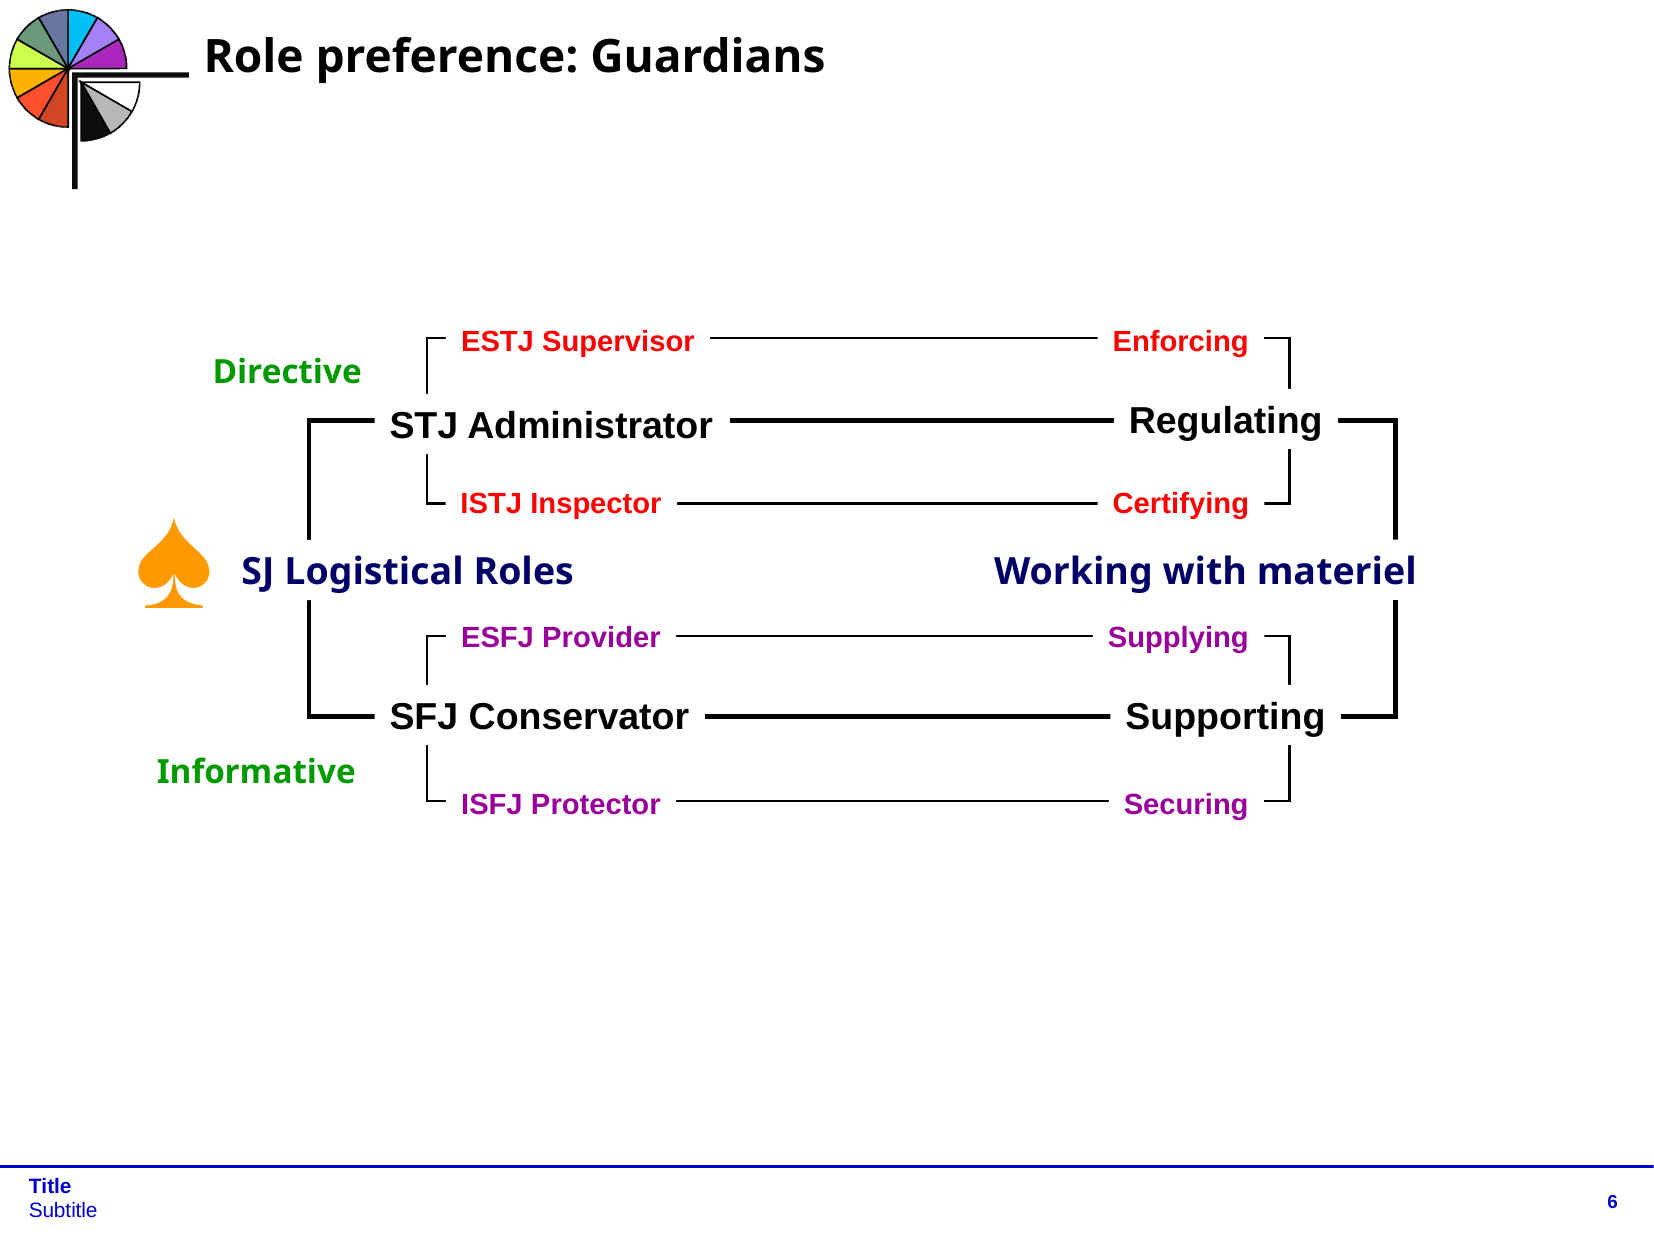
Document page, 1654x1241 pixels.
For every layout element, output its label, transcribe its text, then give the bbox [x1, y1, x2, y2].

text_box Enforcing [1097, 314, 1264, 365]
text_box Directive [197, 342, 396, 398]
text_box ESTJ Supervisor [445, 314, 711, 365]
text_box ESFJ Provider [445, 610, 677, 662]
text_box Working with materiel [979, 539, 1483, 600]
title Role preference: Guardians [200, 23, 1438, 87]
text_box Informative [141, 742, 396, 799]
text_box ISTJ Inspector [445, 477, 678, 528]
text_box SJ Logistical Roles [226, 539, 646, 601]
text_box Supporting [1110, 684, 1341, 746]
text_box Supplying [1092, 610, 1265, 662]
text_box SFJ Conservator [374, 684, 705, 746]
text_box ♠ [134, 472, 215, 640]
text_box Certifying [1097, 477, 1265, 528]
text_box STJ Administrator [374, 393, 730, 455]
text_box ISFJ Protector [445, 777, 677, 828]
text_box Regulating [1113, 388, 1339, 450]
text_box Securing [1108, 777, 1264, 828]
